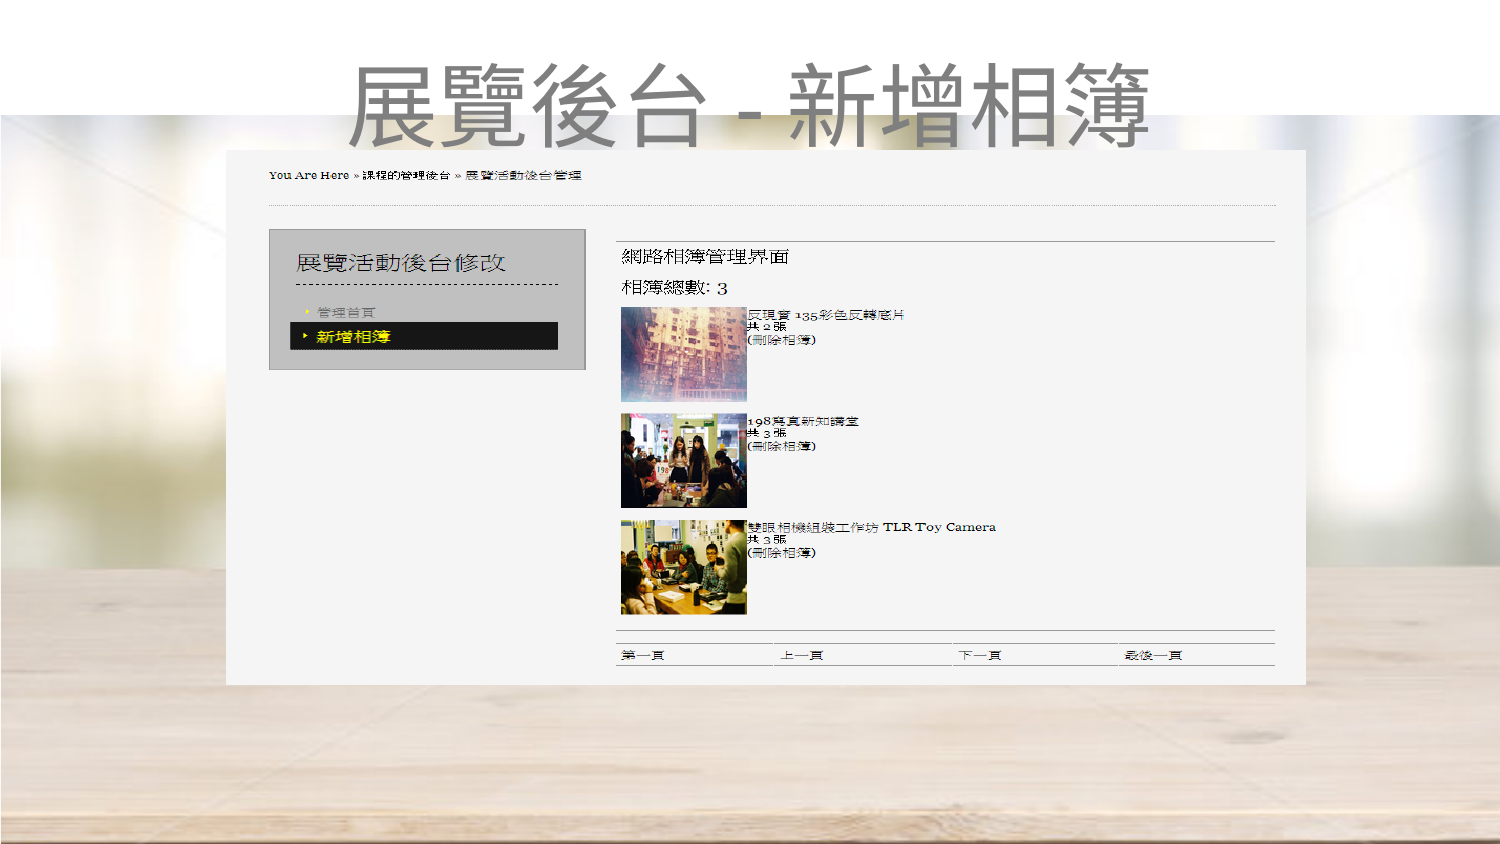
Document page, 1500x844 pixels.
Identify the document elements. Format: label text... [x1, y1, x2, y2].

picture [0, 115, 1500, 844]
title 展覽後台-新增相簿 [75, 33, 1426, 175]
